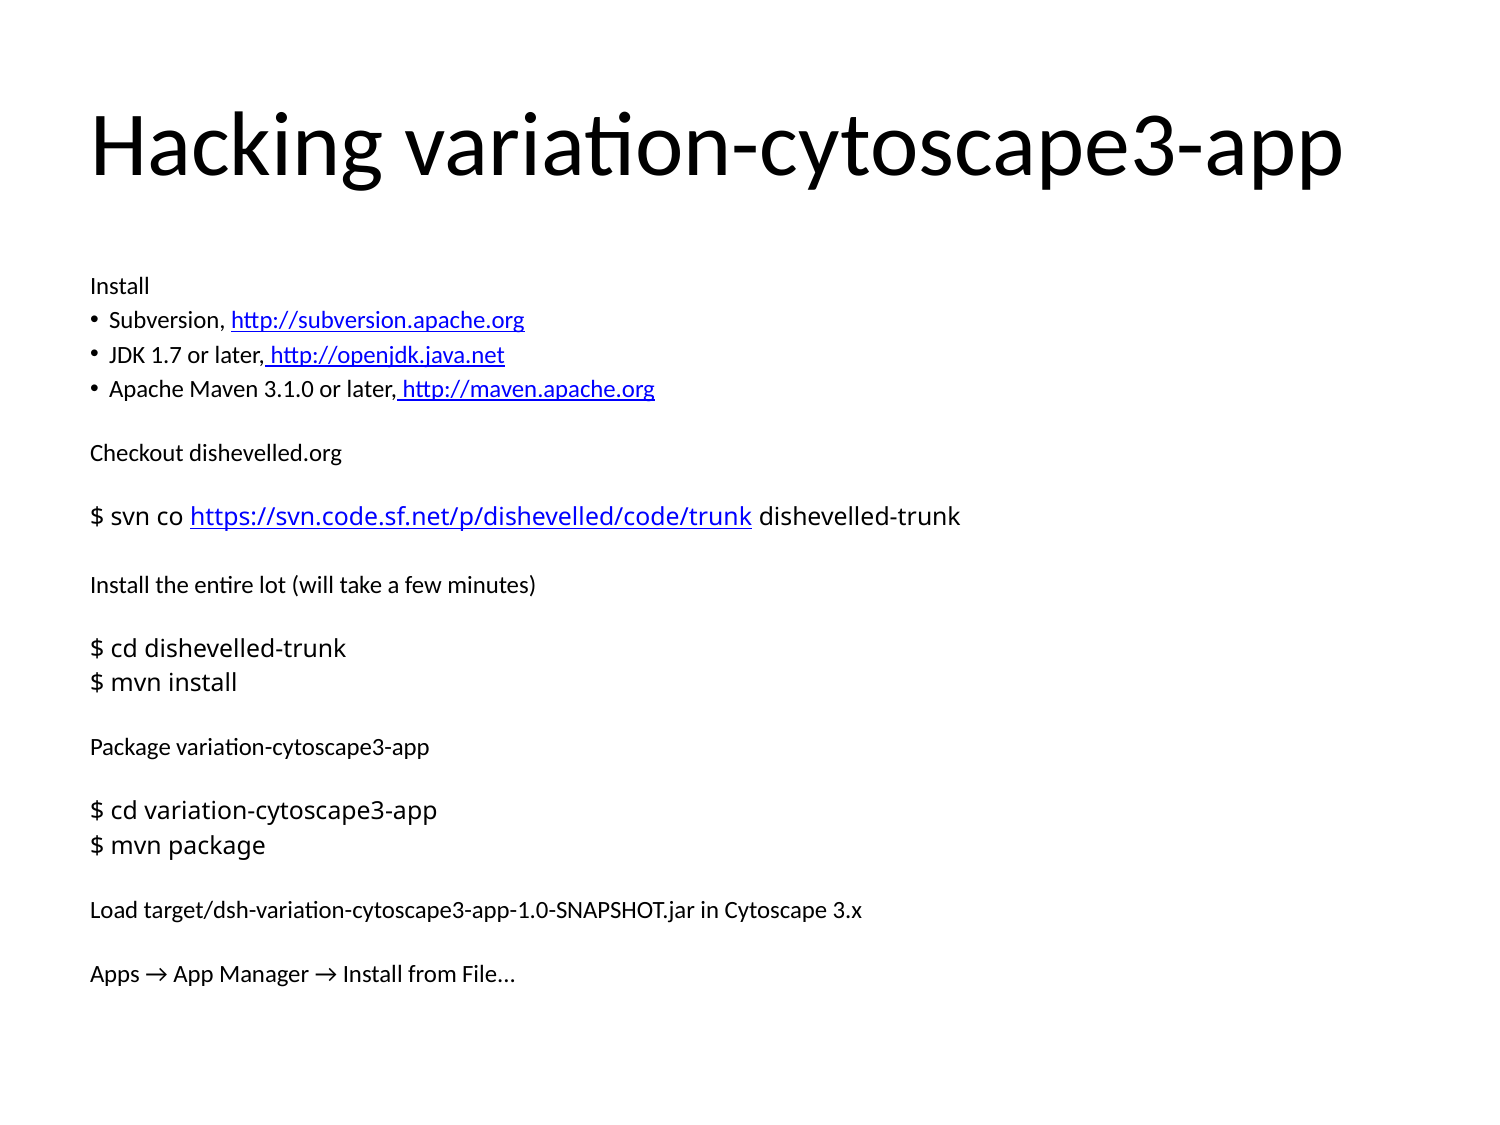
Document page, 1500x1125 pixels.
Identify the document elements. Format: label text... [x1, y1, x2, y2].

list Install Subversion, http://subversion.apache.org JDK 1.7 or later, http://openjdk.java.net Apache Maven 3.1.0 or later, http://maven.apache.org Checkout dishevelled.org $ svn co https://svn.code.sf.net/p/dishevelled/code/trunk dishevelled-trunk Install the entire lot (will take a few minutes) $ cd dishevelled-trunk $ mvn install Package variation-cytoscape3-app $ cd variation-cytoscape3-app $ mvn package Load target/dsh-variation-cytoscape3-app-1.0-SNAPSHOT.jar in Cytoscape 3.x Apps → App Manager → Install from File... [75, 262, 1425, 1005]
title Hacking variation-cytoscape3-app [75, 45, 1425, 233]
